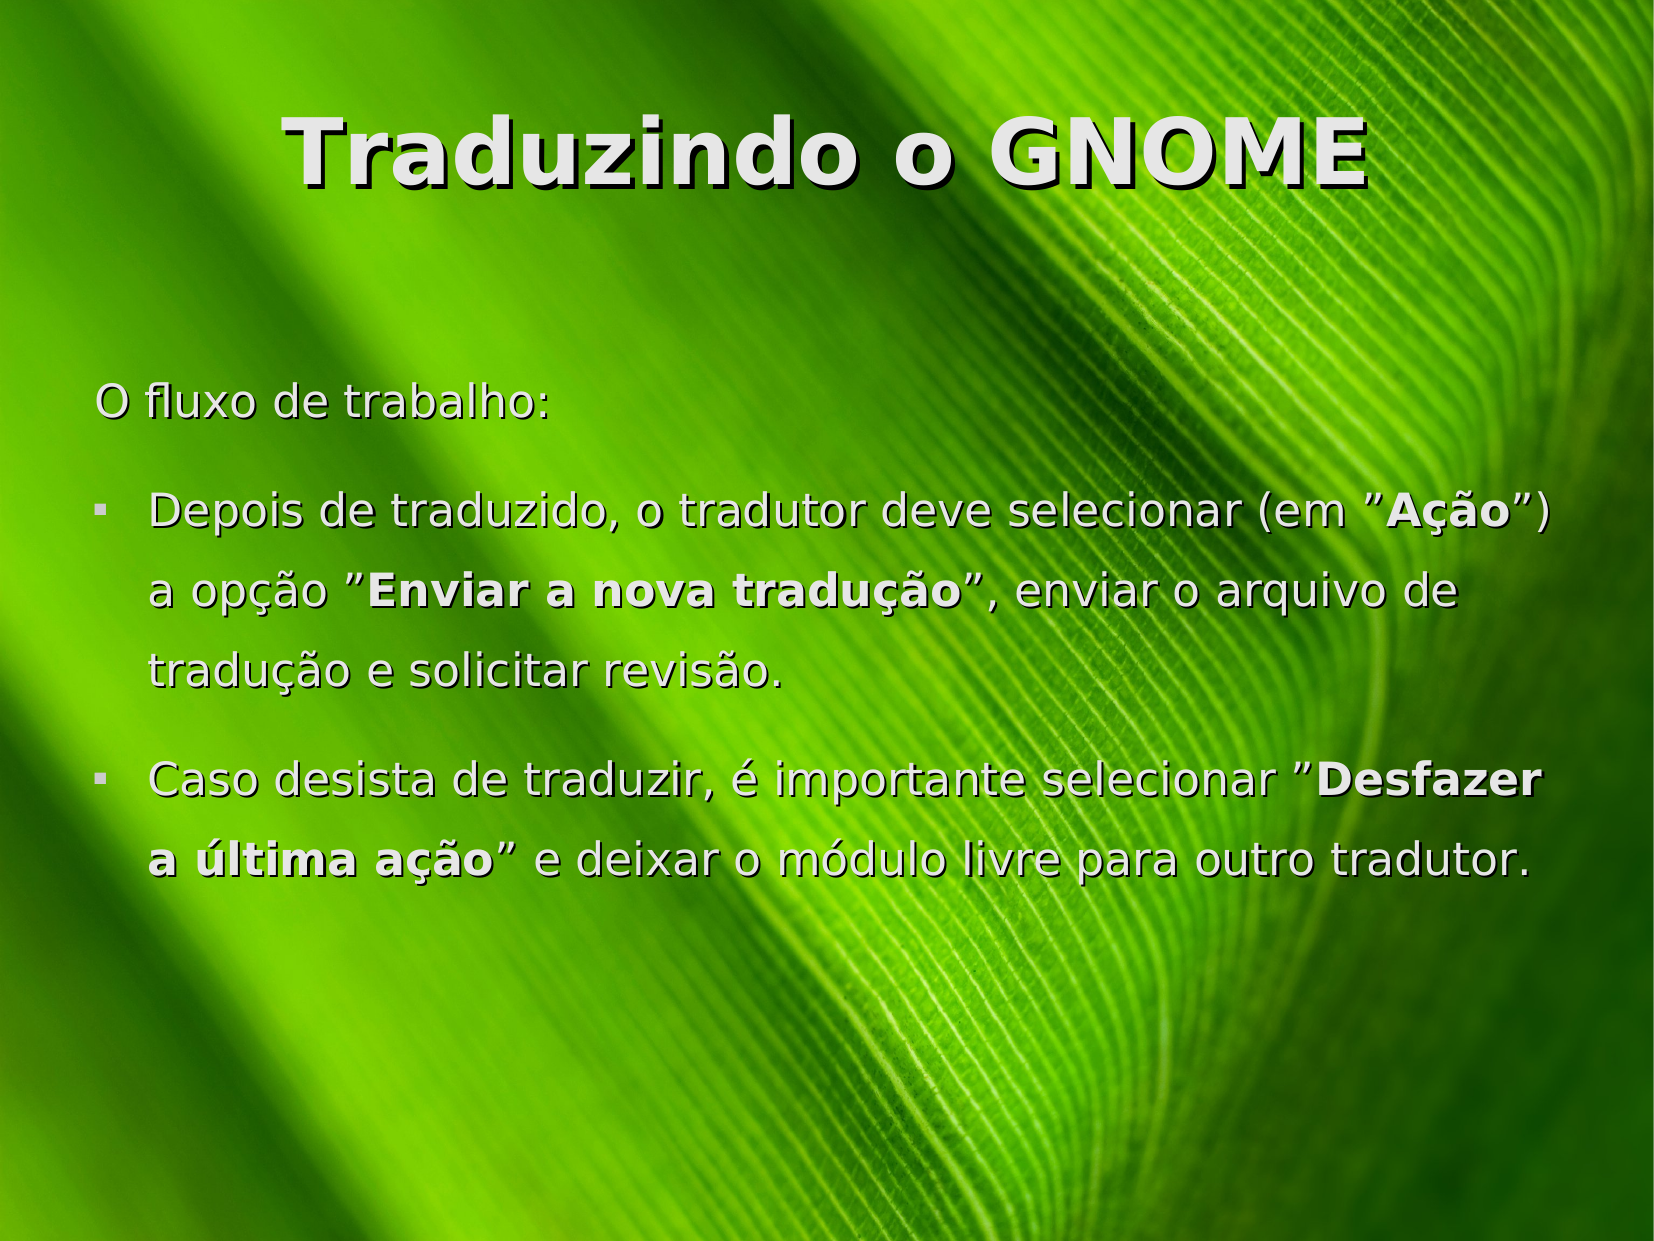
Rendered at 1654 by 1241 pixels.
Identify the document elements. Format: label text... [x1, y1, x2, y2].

list O fluxo de trabalho: Depois de traduzido, o tradutor deve selecionar (em ”Ação”) a opção ”Enviar a nova tradução”, enviar o arquivo de tradução e solicitar revisão. Caso desista de traduzir, é importante selecionar ”Desfazer a última ação” e deixar o módulo livre para outro tradutor. [76, 347, 1565, 1152]
title Traduzindo o GNOME [82, 49, 1571, 257]
picture [0, 0, 1654, 1241]
